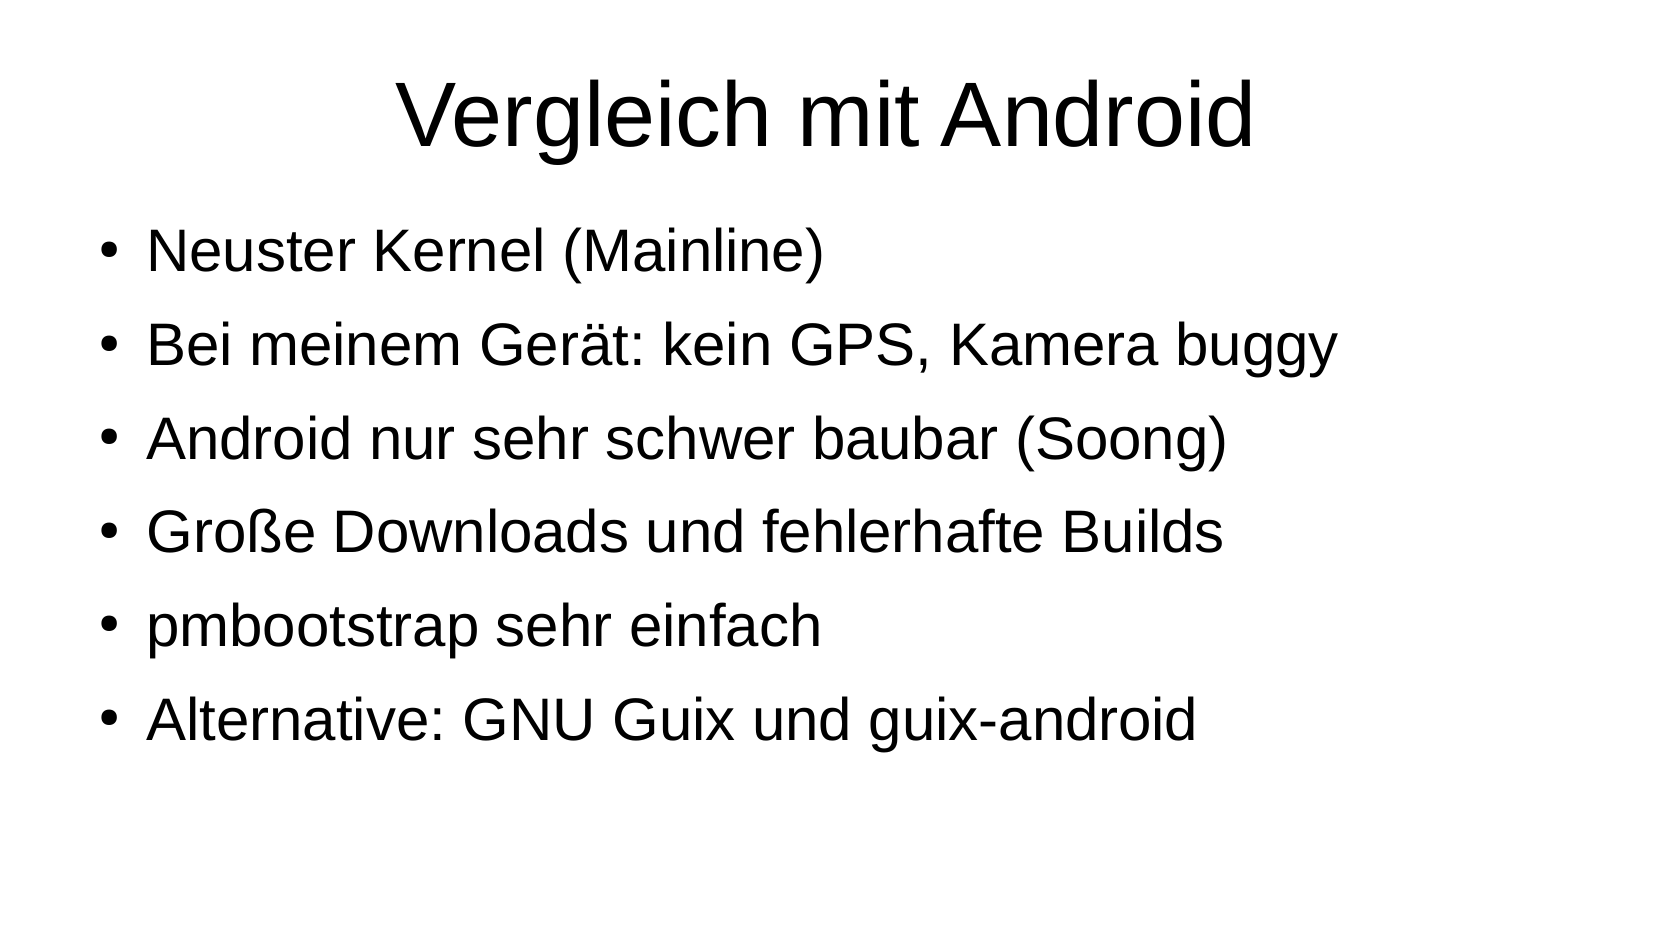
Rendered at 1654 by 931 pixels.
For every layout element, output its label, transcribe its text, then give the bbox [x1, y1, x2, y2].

title Vergleich mit Android [82, 37, 1571, 193]
list Neuster Kernel (Mainline) Bei meinem Gerät: kein GPS, Kamera buggy Android nur sehr schwer baubar (Soong) Große Downloads und fehlerhafte Builds pmbootstrap sehr einfach Alternative: GNU Guix und guix-android [82, 217, 1571, 758]
